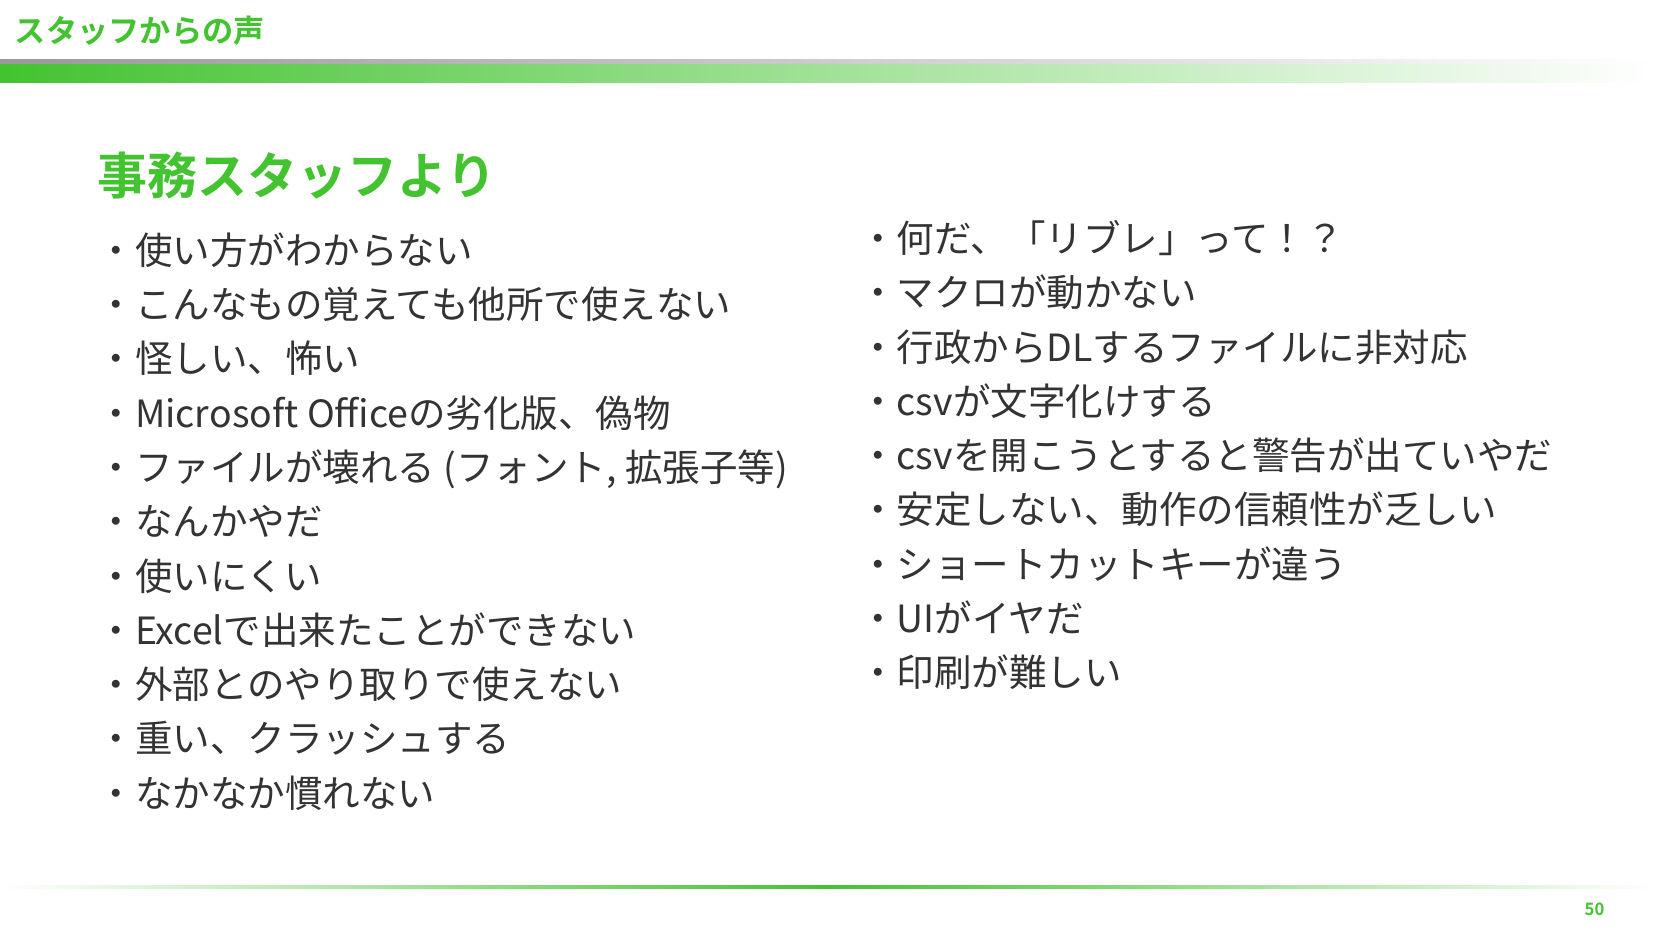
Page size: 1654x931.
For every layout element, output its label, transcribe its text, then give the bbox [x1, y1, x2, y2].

text_box <番号> [1535, 888, 1654, 928]
text_box [0, 885, 1654, 889]
text_box 事務スタッフより ・使い方がわからない ・こんなもの覚えても他所で使えない ・怪しい、怖い ・Microsoft Officeの劣化版、偽物 ・ファイルが壊れる (フォント, 拡張子等) ・なんかやだ ・使いにくい ・Excelで出来たことができない ・外部とのやり取りで使えない ・重い、クラッシュする ・なかなか慣れない [82, 129, 827, 839]
text_box スタッフからの声 [0, 0, 1376, 59]
text_box [0, 59, 1654, 83]
text_box ・何だ、「リブレ」って！？ ・マクロが動かない ・行政からDLするファイルに非対応 ・csvが文字化けする ・csvを開こうとすると警告が出ていやだ ・安定しない、動作の信頼性が乏しい ・ショートカットキーが違う ・UIがイヤだ ・印刷が難しい [844, 129, 1589, 839]
